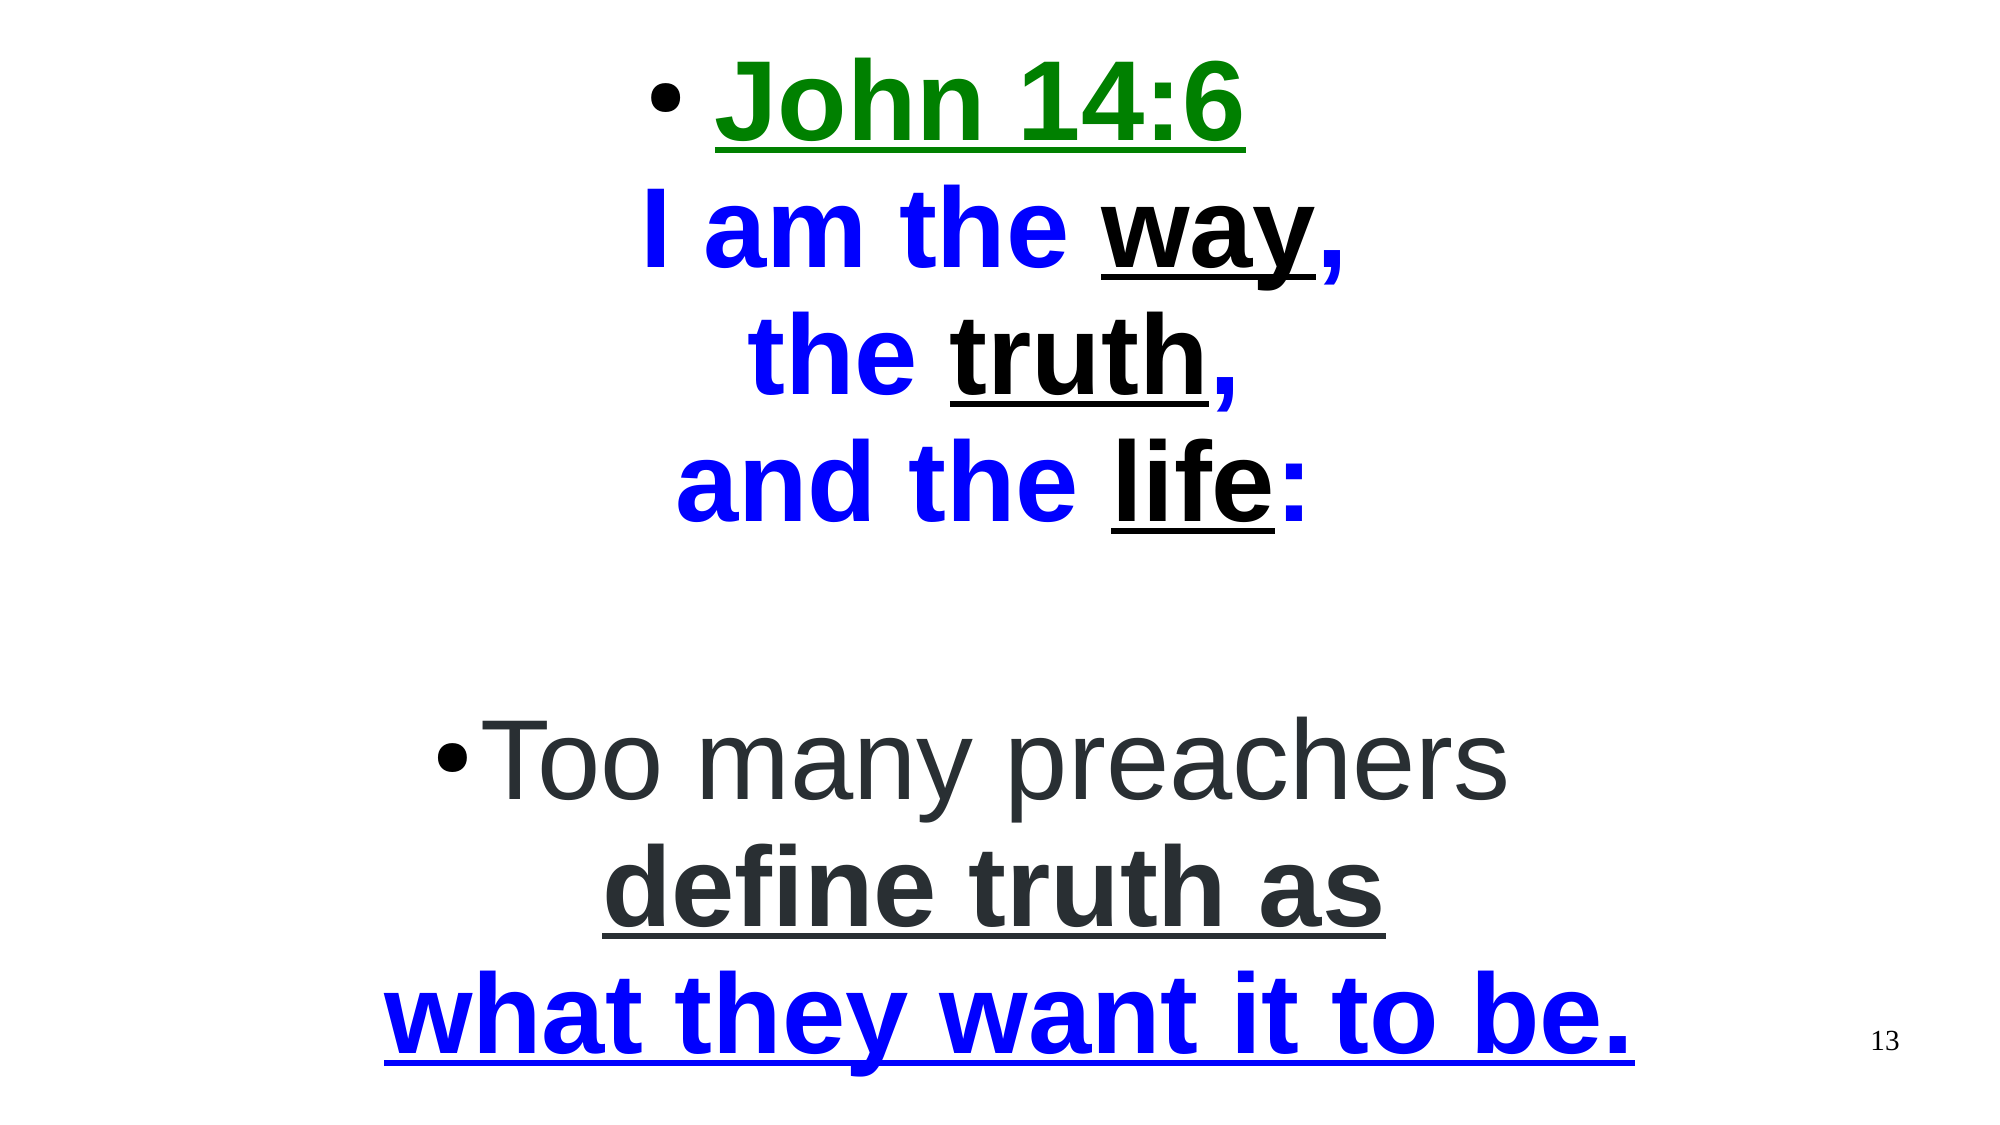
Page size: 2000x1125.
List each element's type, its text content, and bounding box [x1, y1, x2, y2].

list John 14:6 I am the way, the truth, and the life: Too many preachers define truth as what they want it to be. [37, 37, 1951, 1088]
